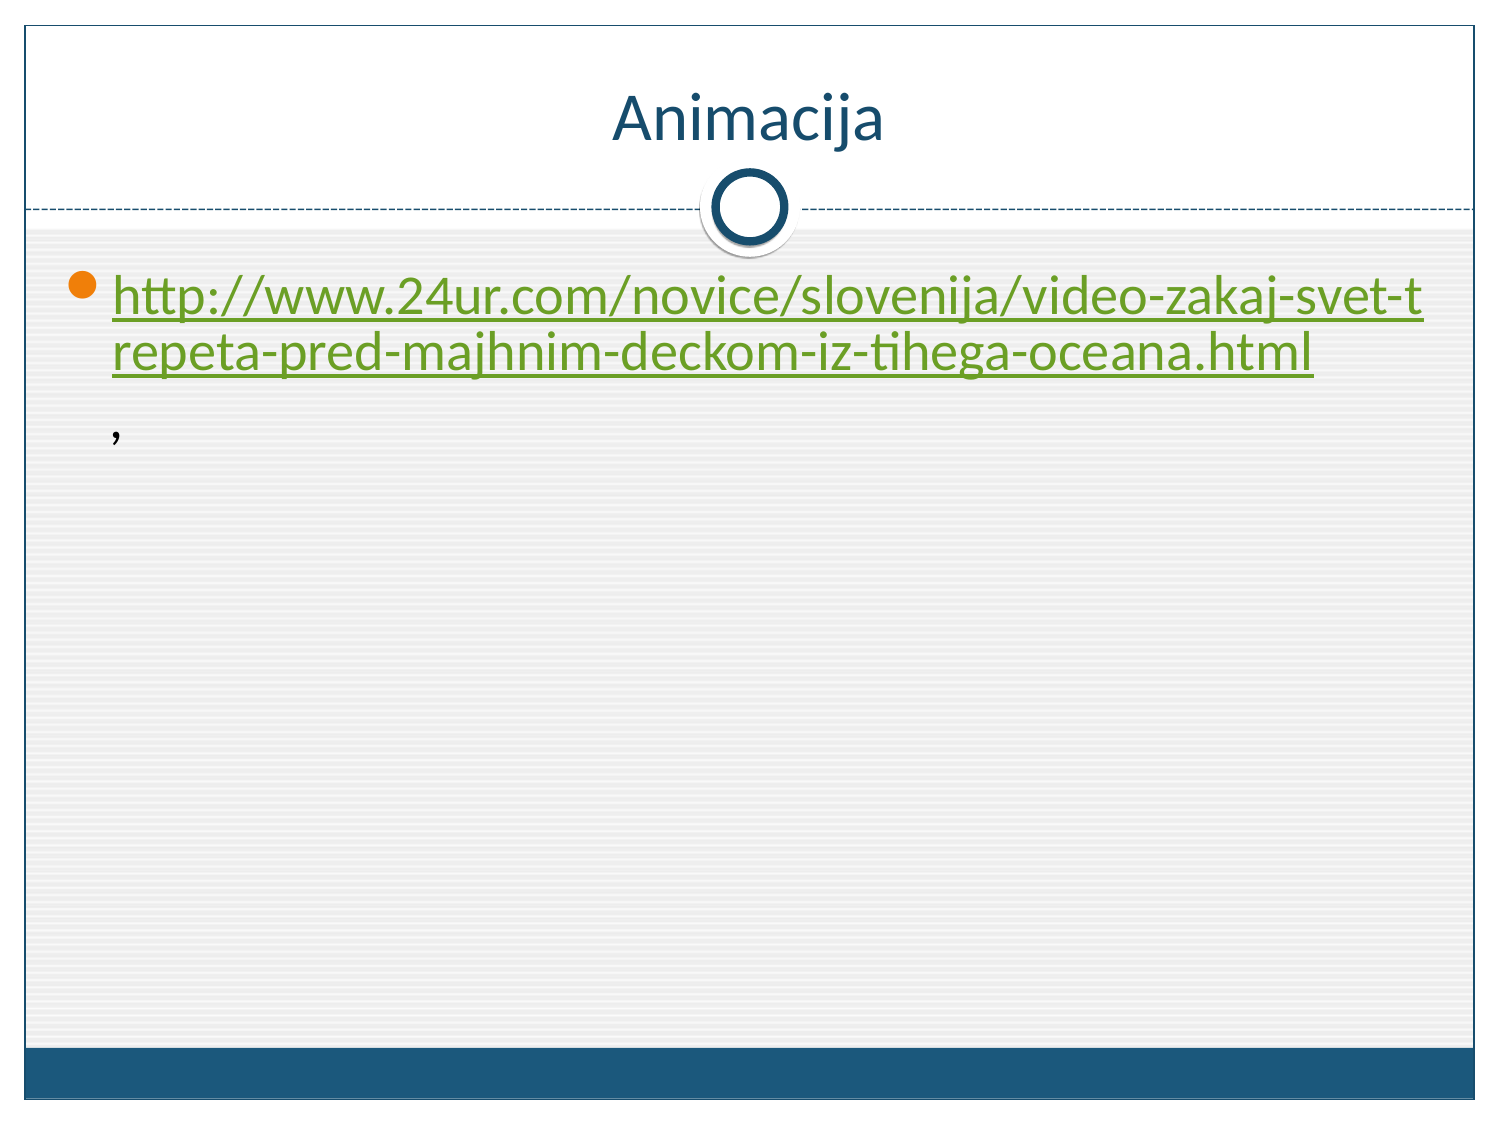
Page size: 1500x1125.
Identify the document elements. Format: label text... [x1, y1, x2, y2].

title Animacija [49, 37, 1450, 162]
picture [26, 229, 1473, 1047]
list http://www.24ur.com/novice/slovenija/video-zakaj-svet-trepeta-pred-majhnim-deckom-iz-tihega-oceana.html, [49, 250, 1445, 1001]
